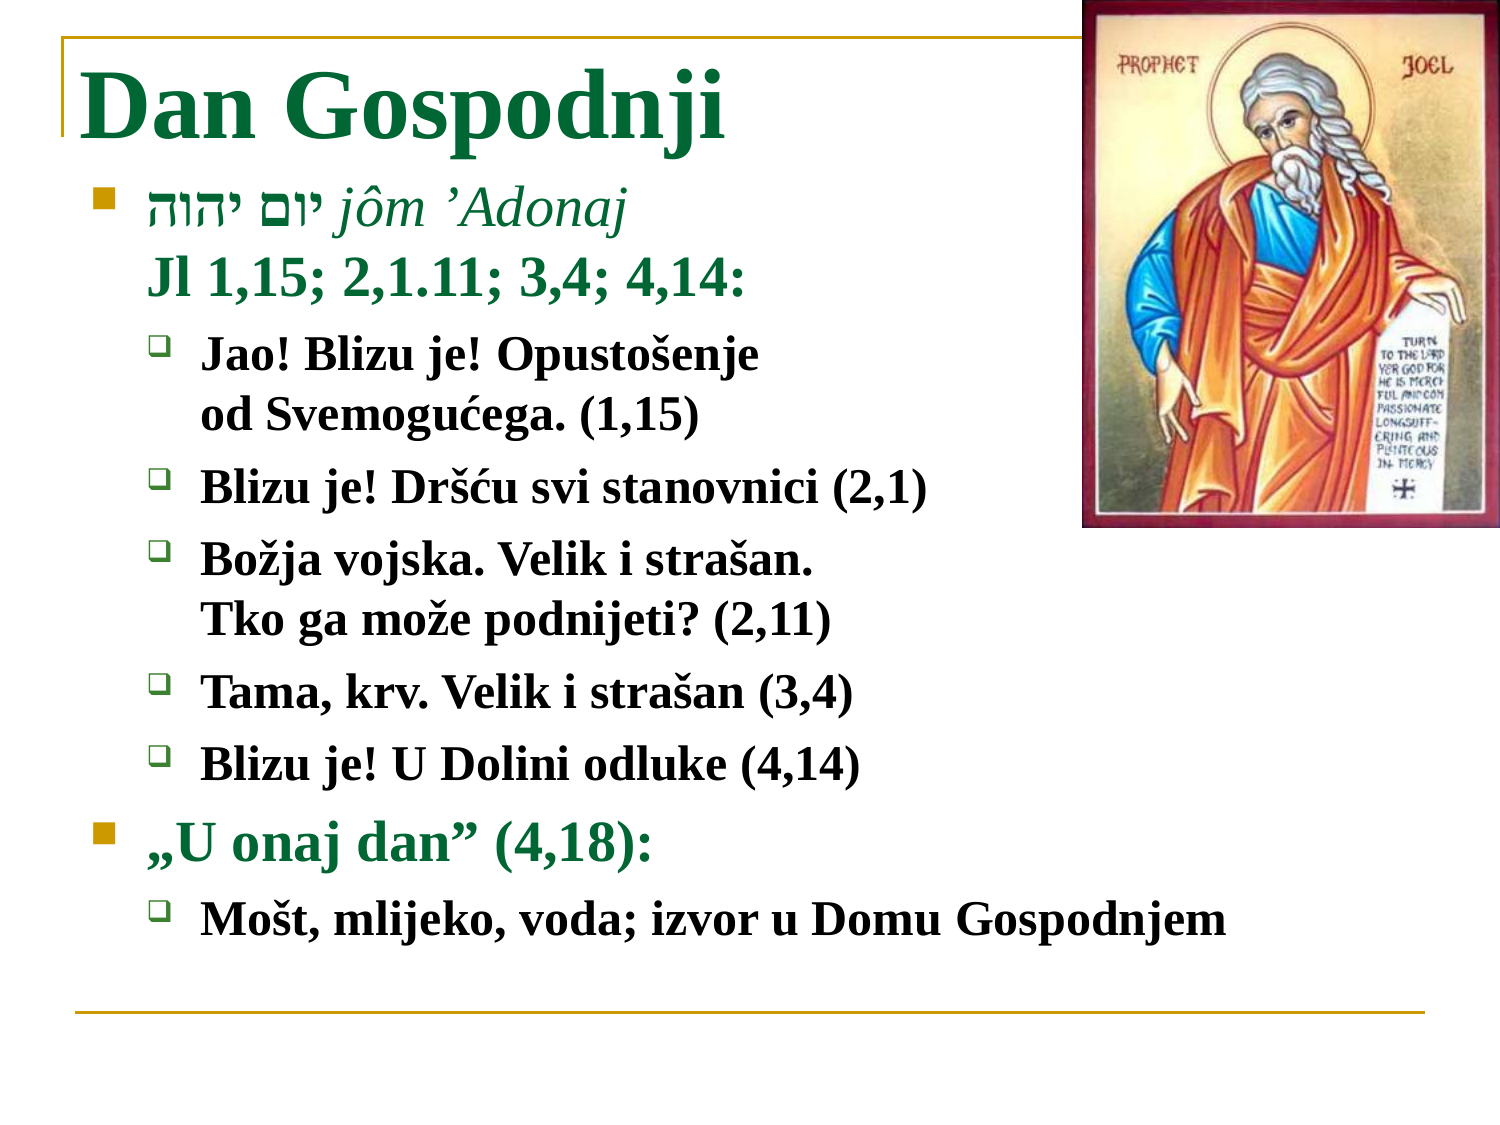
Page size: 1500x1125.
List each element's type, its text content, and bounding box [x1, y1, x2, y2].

title Dan Gospodnji [64, 31, 1082, 218]
picture [1082, 0, 1500, 528]
list יום יהוה jôm ’Adonaj Jl 1,15; 2,1.11; 3,4; 4,14: Jao! Blizu je! Opustošenje od Svemogućega. (1,15) Blizu je! Dršću svi stanovnici (2,1) Božja vojska. Velik i strašan. Tko ga može podnijeti? (2,11) Tama, krv. Velik i strašan (3,4) Blizu je! U Dolini odluke (4,14) „U onaj dan” (4,18): Mošt, mlijeko, voda; izvor u Domu Gospodnjem [75, 160, 1426, 1006]
